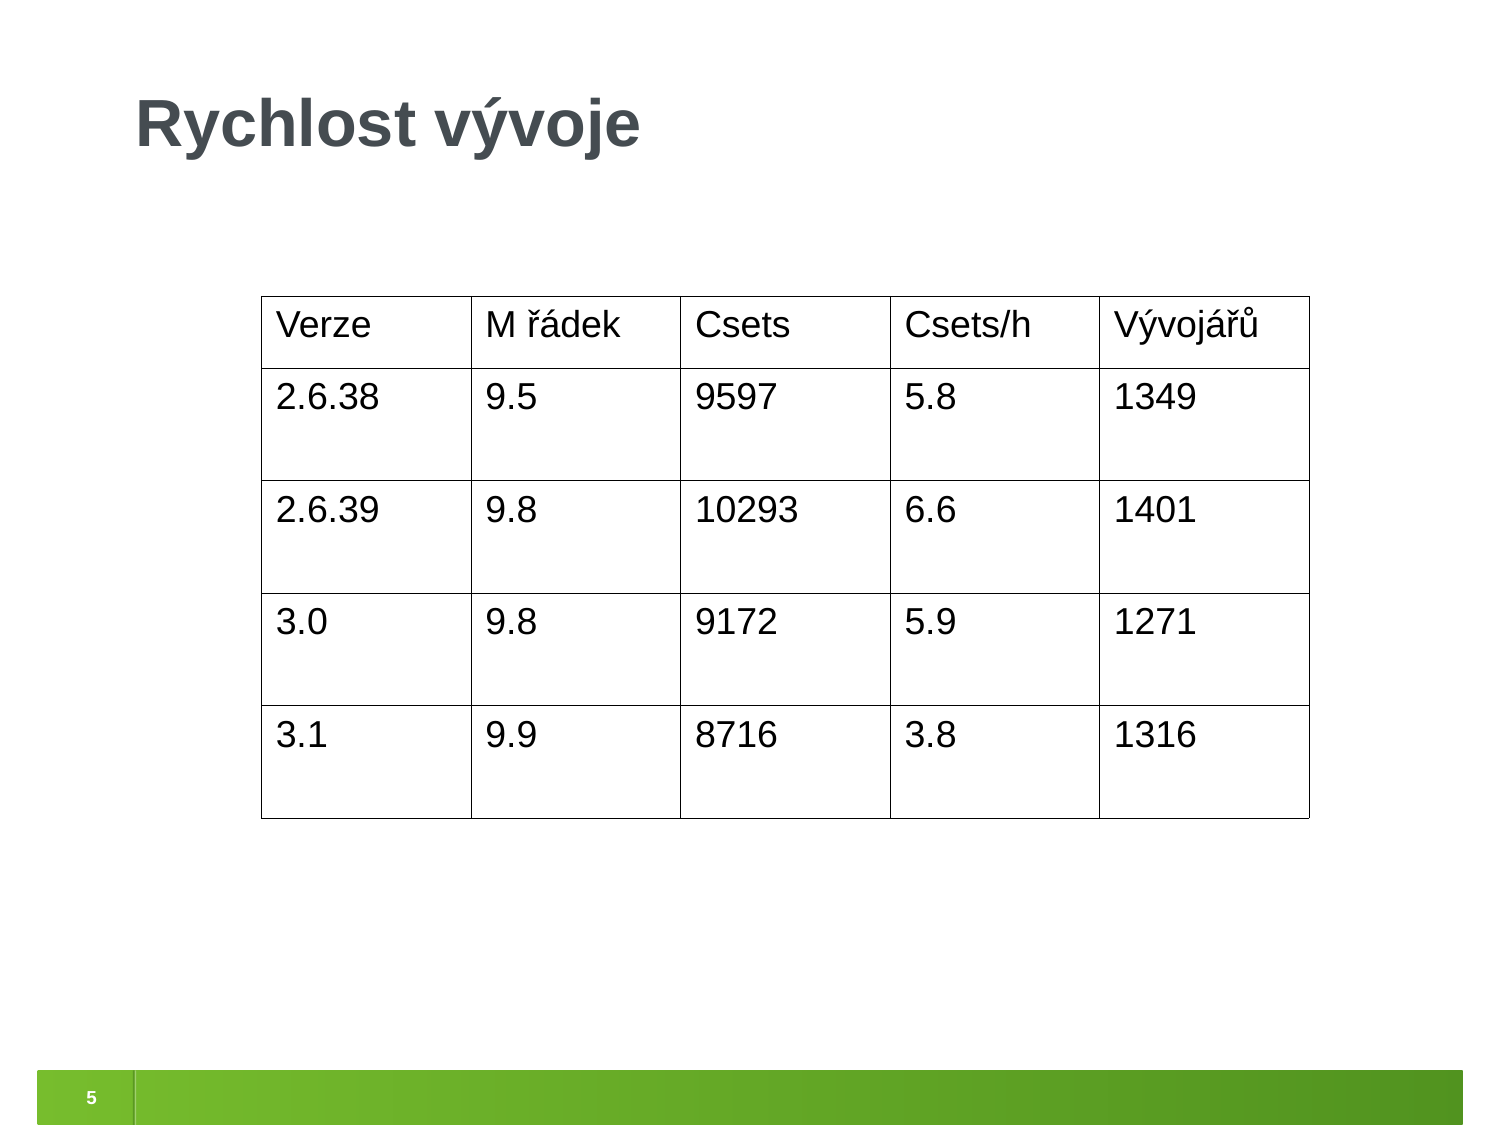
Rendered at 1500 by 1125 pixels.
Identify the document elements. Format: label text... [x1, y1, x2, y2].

table_header Csets/h [891, 297, 1099, 368]
table_cell 9.5 [472, 369, 680, 480]
table_cell 1271 [1100, 594, 1309, 705]
table_header Csets [681, 297, 890, 368]
table_cell 10293 [681, 481, 890, 593]
table_cell 6.6 [891, 481, 1099, 593]
title Rychlost vývoje [135, 41, 1372, 204]
table_cell 3.8 [891, 706, 1099, 818]
table_cell 9.9 [472, 706, 680, 818]
list [123, 248, 1372, 982]
table_header M řádek [472, 297, 680, 368]
table_cell 1349 [1100, 369, 1309, 480]
table_cell 2.6.39 [262, 481, 471, 593]
table_cell 3.1 [262, 706, 471, 818]
table_cell 1401 [1100, 481, 1309, 593]
table_cell 9172 [681, 594, 890, 705]
table_cell 5.9 [891, 594, 1099, 705]
table_cell 5.8 [891, 369, 1099, 480]
table_cell 2.6.38 [262, 369, 471, 480]
table_cell 1316 [1100, 706, 1309, 818]
table_cell 9597 [681, 369, 890, 480]
table_cell 9.8 [472, 594, 680, 705]
table_cell 3.0 [262, 594, 471, 705]
table_header Vývojářů [1100, 297, 1309, 368]
table_cell 8716 [681, 706, 890, 818]
table_header Verze [262, 297, 471, 368]
table_cell 9.8 [472, 481, 680, 593]
